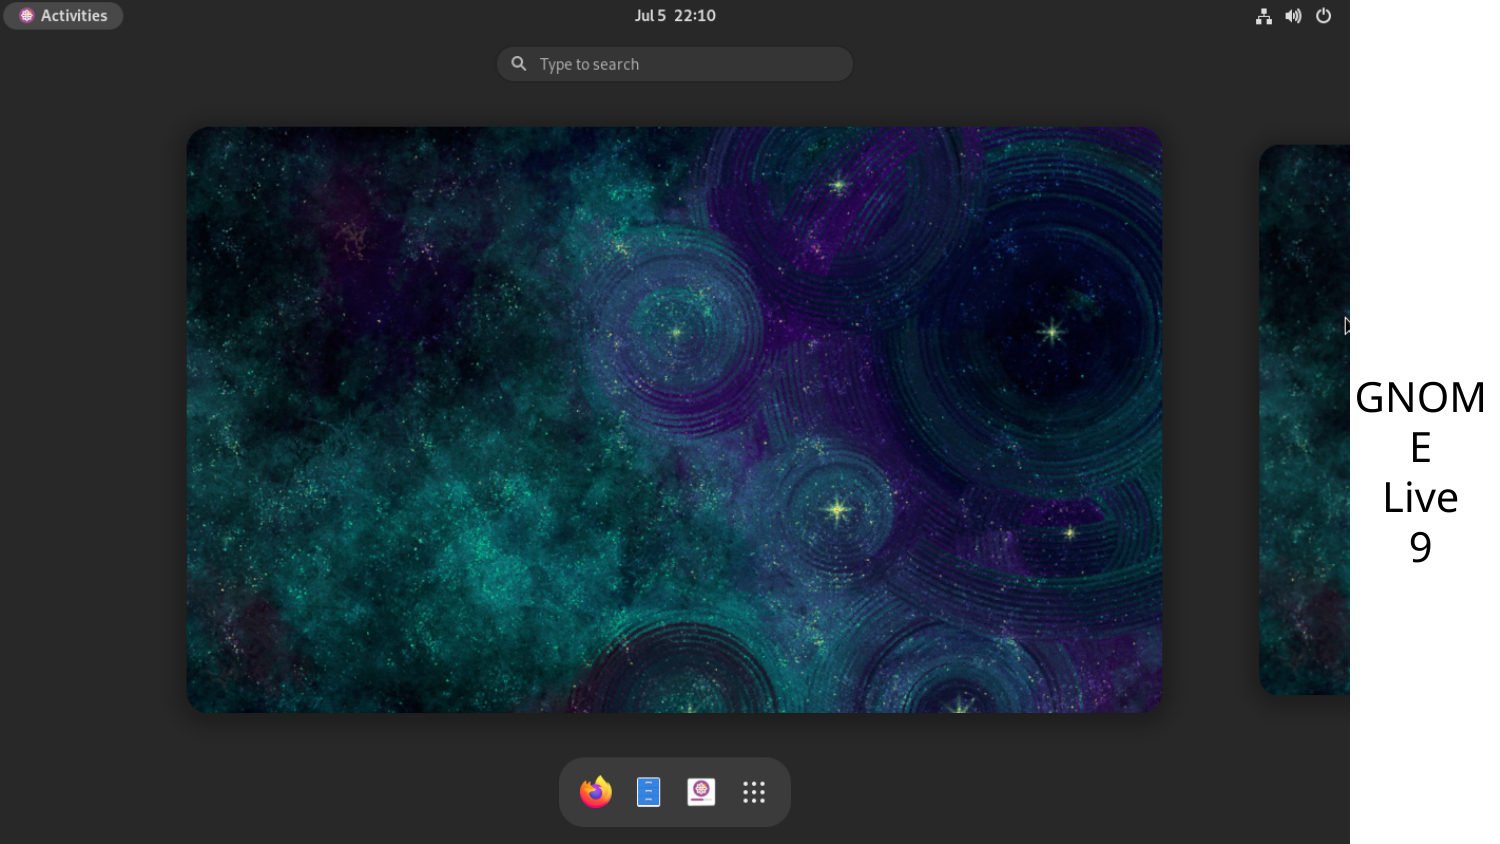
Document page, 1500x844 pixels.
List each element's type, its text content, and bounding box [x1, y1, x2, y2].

picture [0, 0, 1350, 844]
text_box GNOME Live 9 [1350, 356, 1500, 587]
